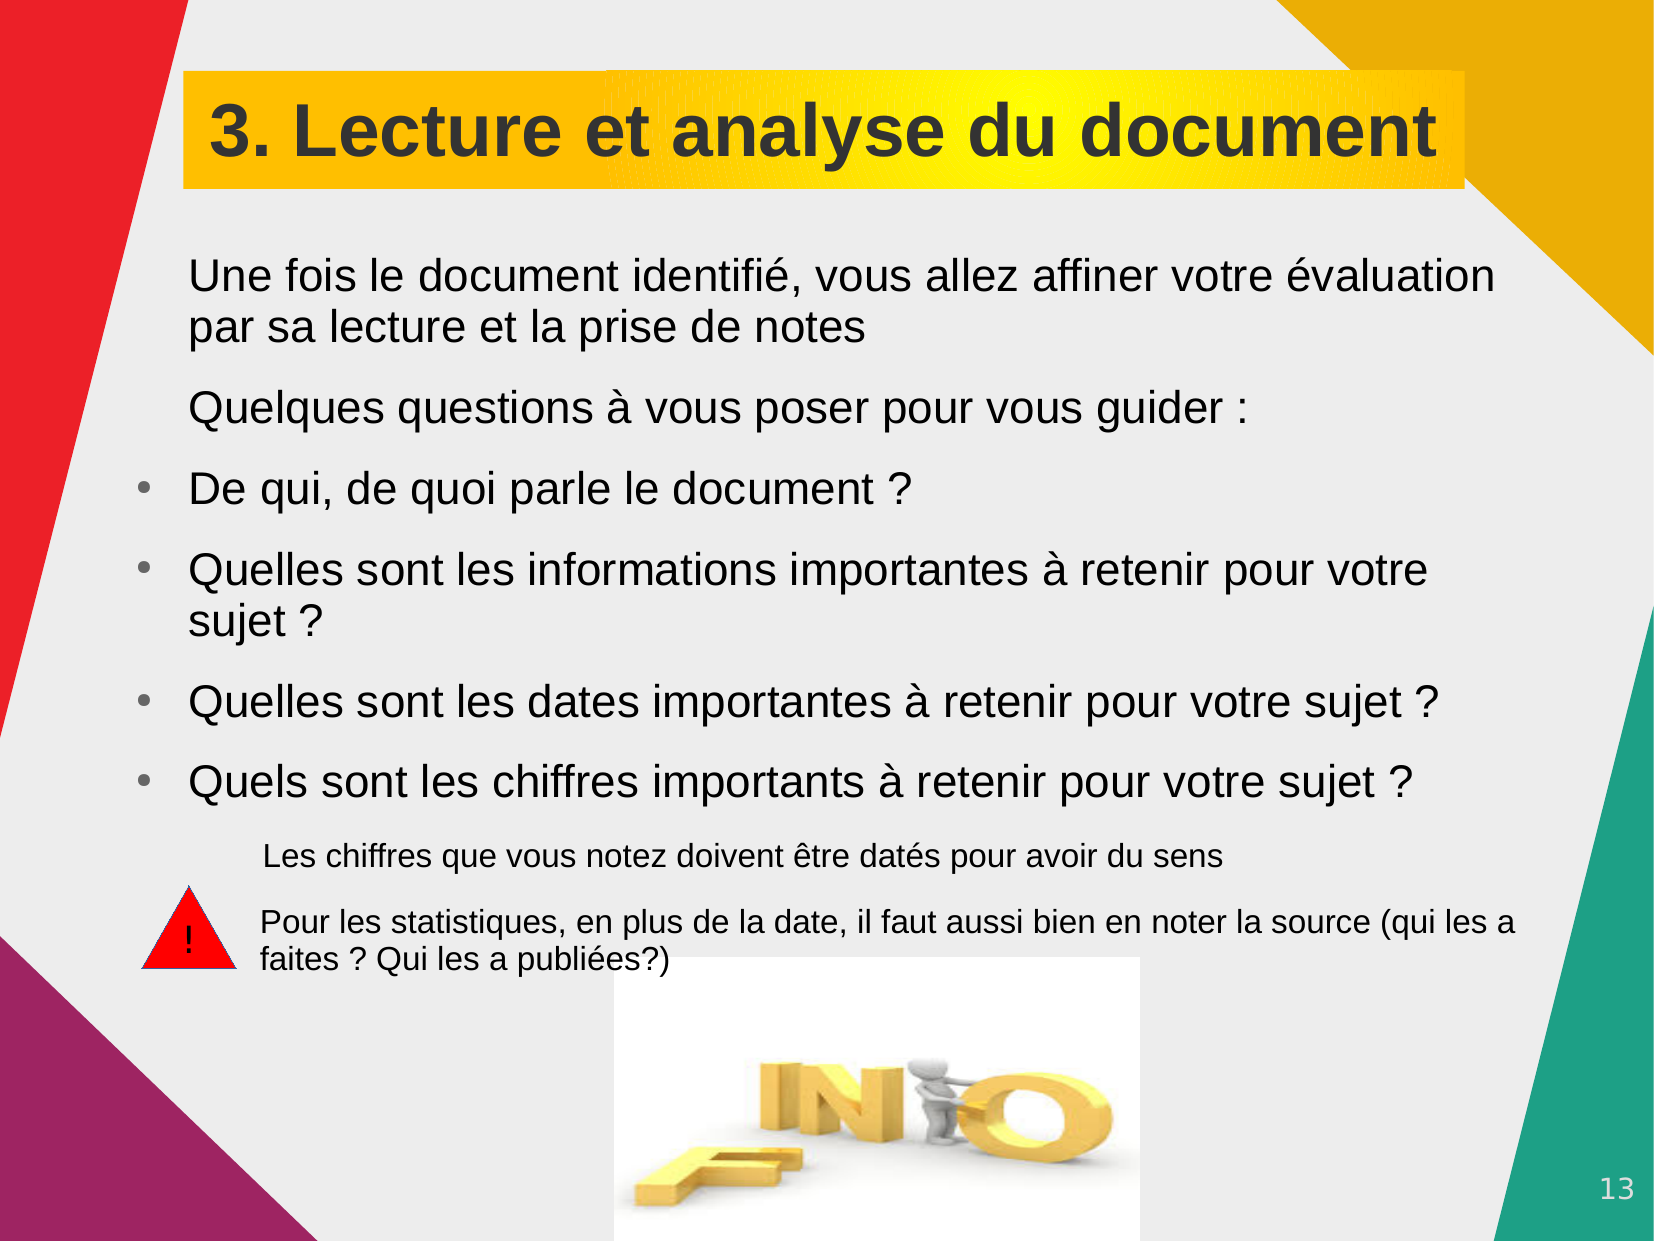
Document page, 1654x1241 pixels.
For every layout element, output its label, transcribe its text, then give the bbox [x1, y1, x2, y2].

picture [614, 981, 1140, 1241]
title 3. Lecture et analyse du document [183, 70, 1465, 189]
list Une fois le document identifié, vous allez affiner votre évaluation par sa lecture et la prise de notes Quelques questions à vous poser pour vous guider : De qui, de quoi parle le document ? Quelles sont les informations importantes à retenir pour votre sujet ? Quelles sont les dates importantes à retenir pour votre sujet ? Quels sont les chiffres importants à retenir pour votre sujet ? Les chiffres que vous notez doivent être datés pour avoir du sens Pour les statistiques, en plus de la date, il faut aussi bien en noter la source (qui les a faites ? Qui les a publiées?) [118, 249, 1542, 981]
